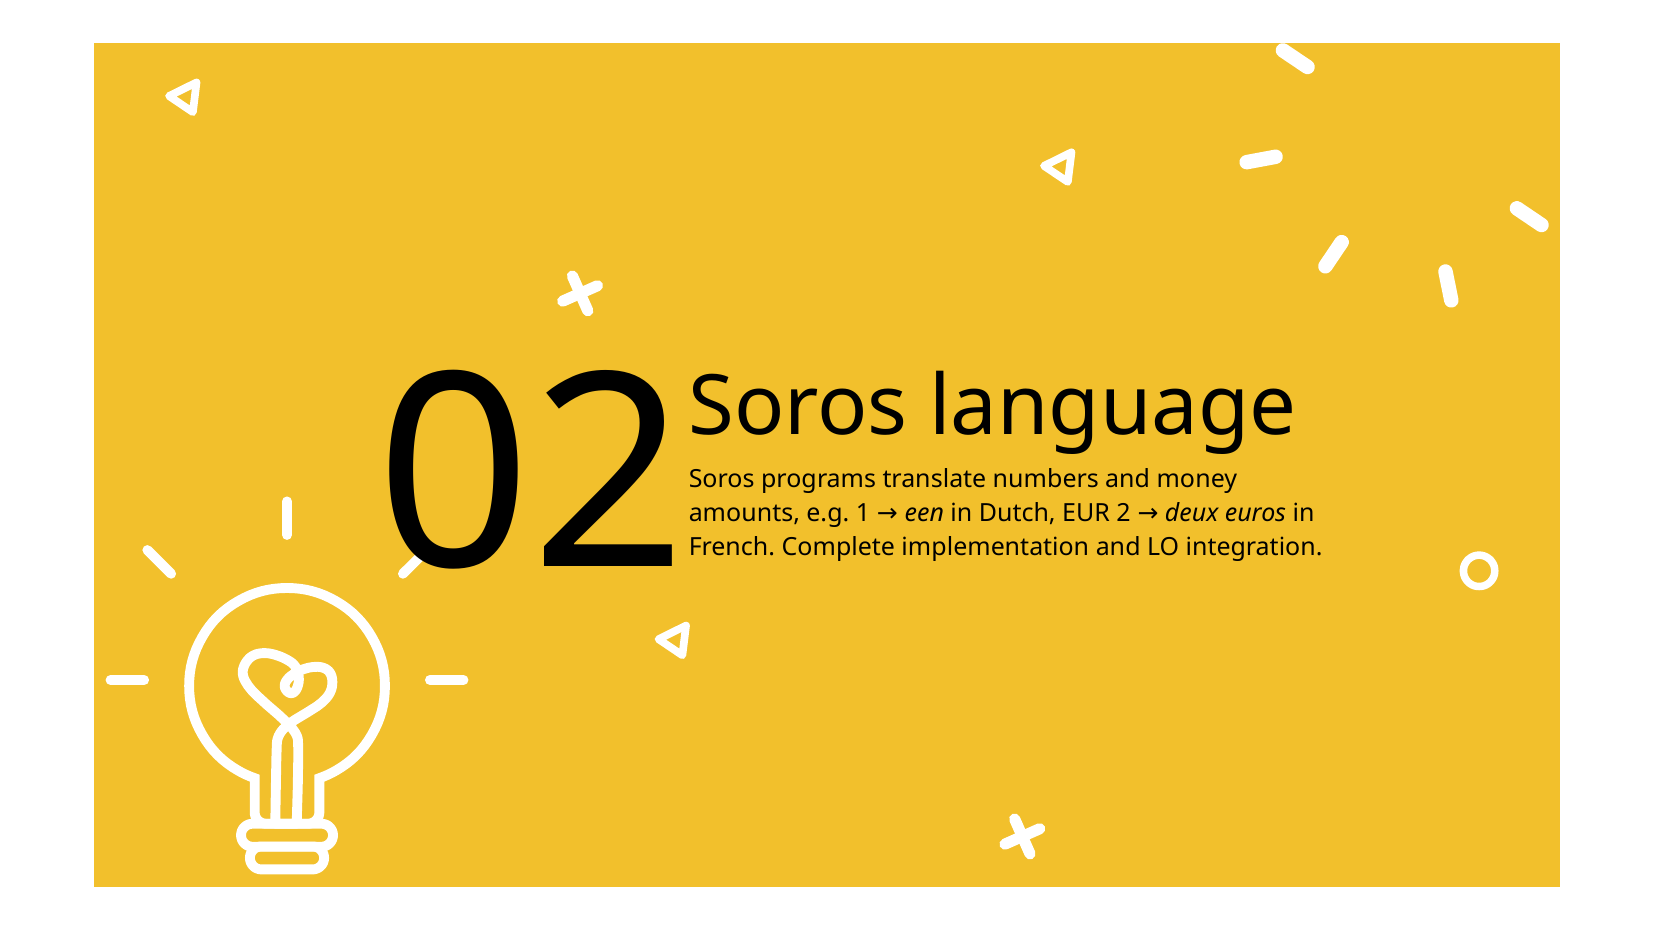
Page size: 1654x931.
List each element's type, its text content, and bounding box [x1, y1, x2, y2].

text_box Soros programs translate numbers and money amounts, e.g. 1 → een in Dutch, EUR 2 → deux euros in French. Complete implementation and LO integration. [722, 460, 1349, 564]
title 02 [376, 276, 722, 646]
title Soros language [722, 345, 1409, 459]
